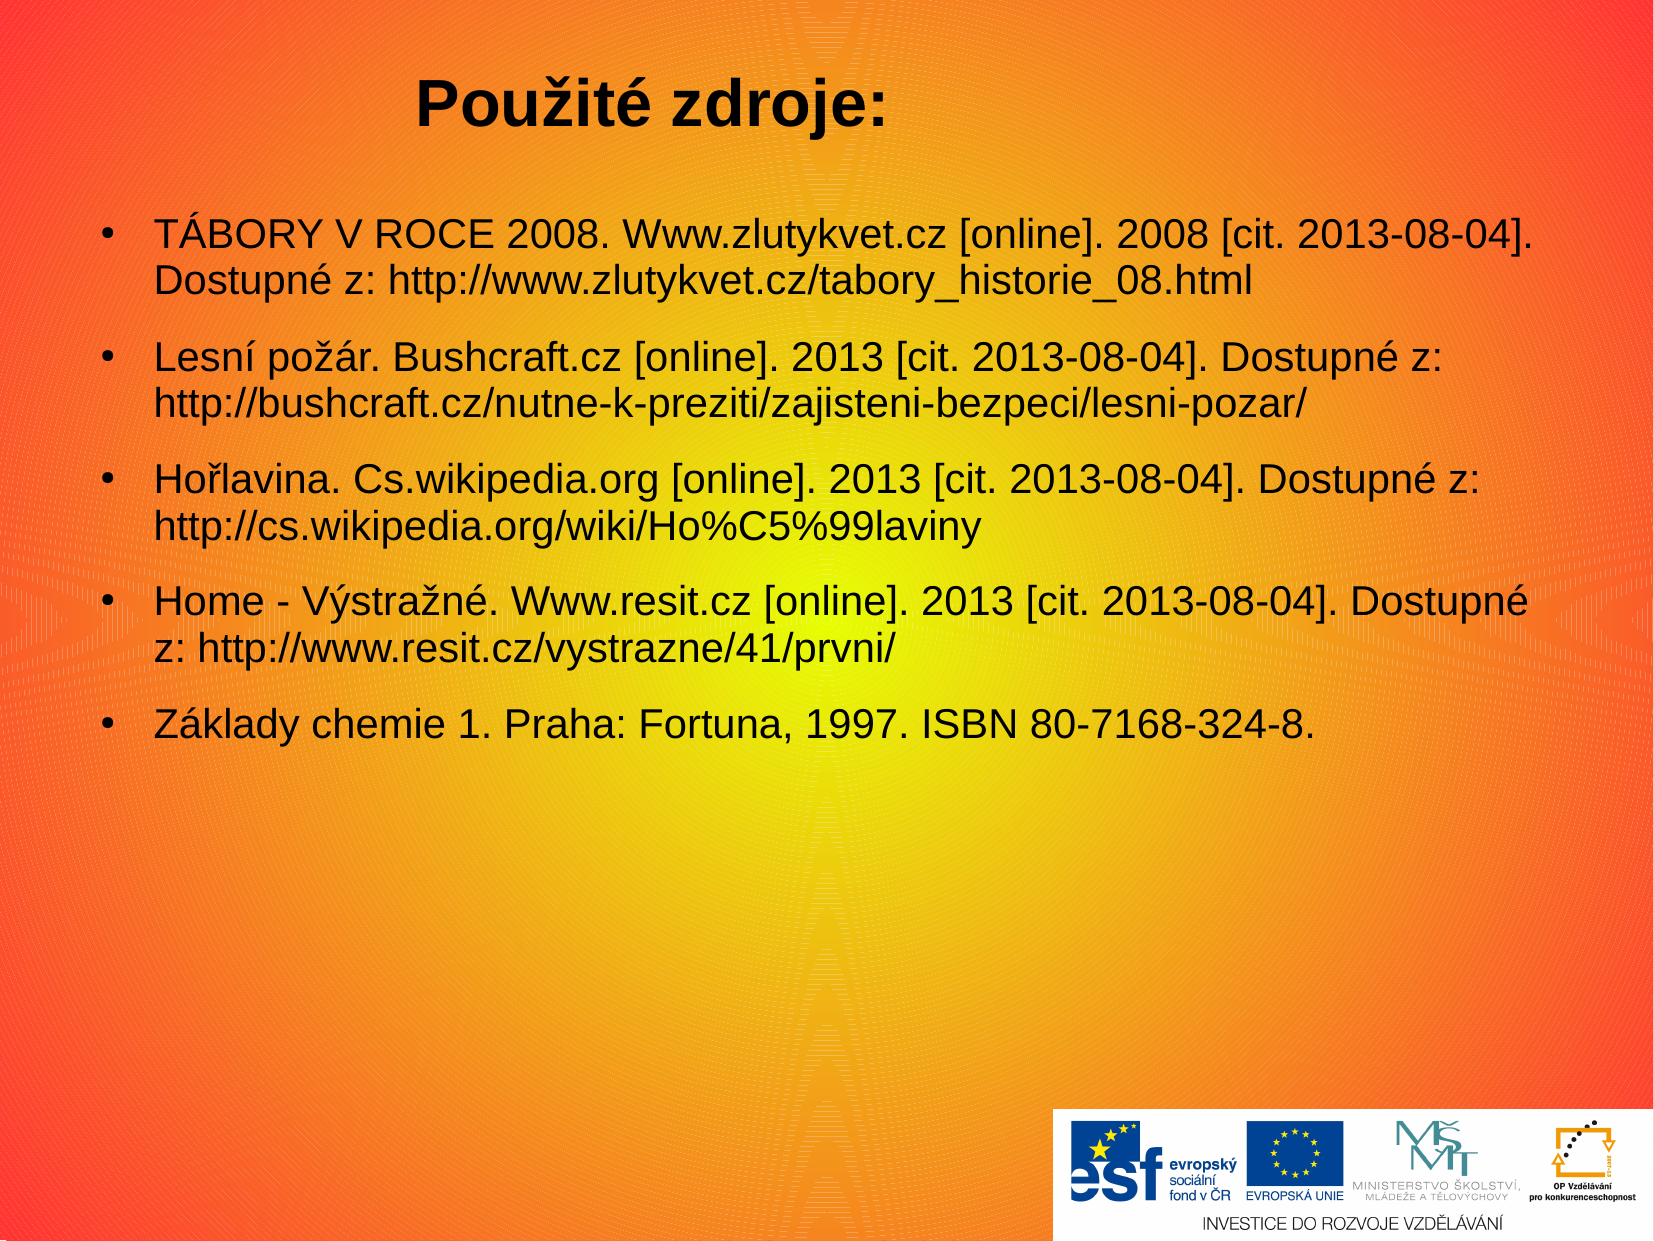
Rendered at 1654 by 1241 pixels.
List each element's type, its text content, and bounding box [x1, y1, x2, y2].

title Použité zdroje: [82, 0, 1571, 208]
picture [1053, 1109, 1654, 1241]
list TÁBORY V ROCE 2008. Www.zlutykvet.cz [online]. 2008 [cit. 2013-08-04]. Dostupné z: http://www.zlutykvet.cz/tabory_historie_08.html Lesní požár. Bushcraft.cz [online]. 2013 [cit. 2013-08-04]. Dostupné z: http://bushcraft.cz/nutne-k-preziti/zajisteni-bezpeci/lesni-pozar/ Hořlavina. Cs.wikipedia.org [online]. 2013 [cit. 2013-08-04]. Dostupné z: http://cs.wikipedia.org/wiki/Ho%C5%99laviny Home - Výstražné. Www.resit.cz [online]. 2013 [cit. 2013-08-04]. Dostupné z: http://www.resit.cz/vystrazne/41/prvni/ Základy chemie 1. Praha: Fortuna, 1997. ISBN 80-7168-324-8. [82, 210, 1571, 1030]
